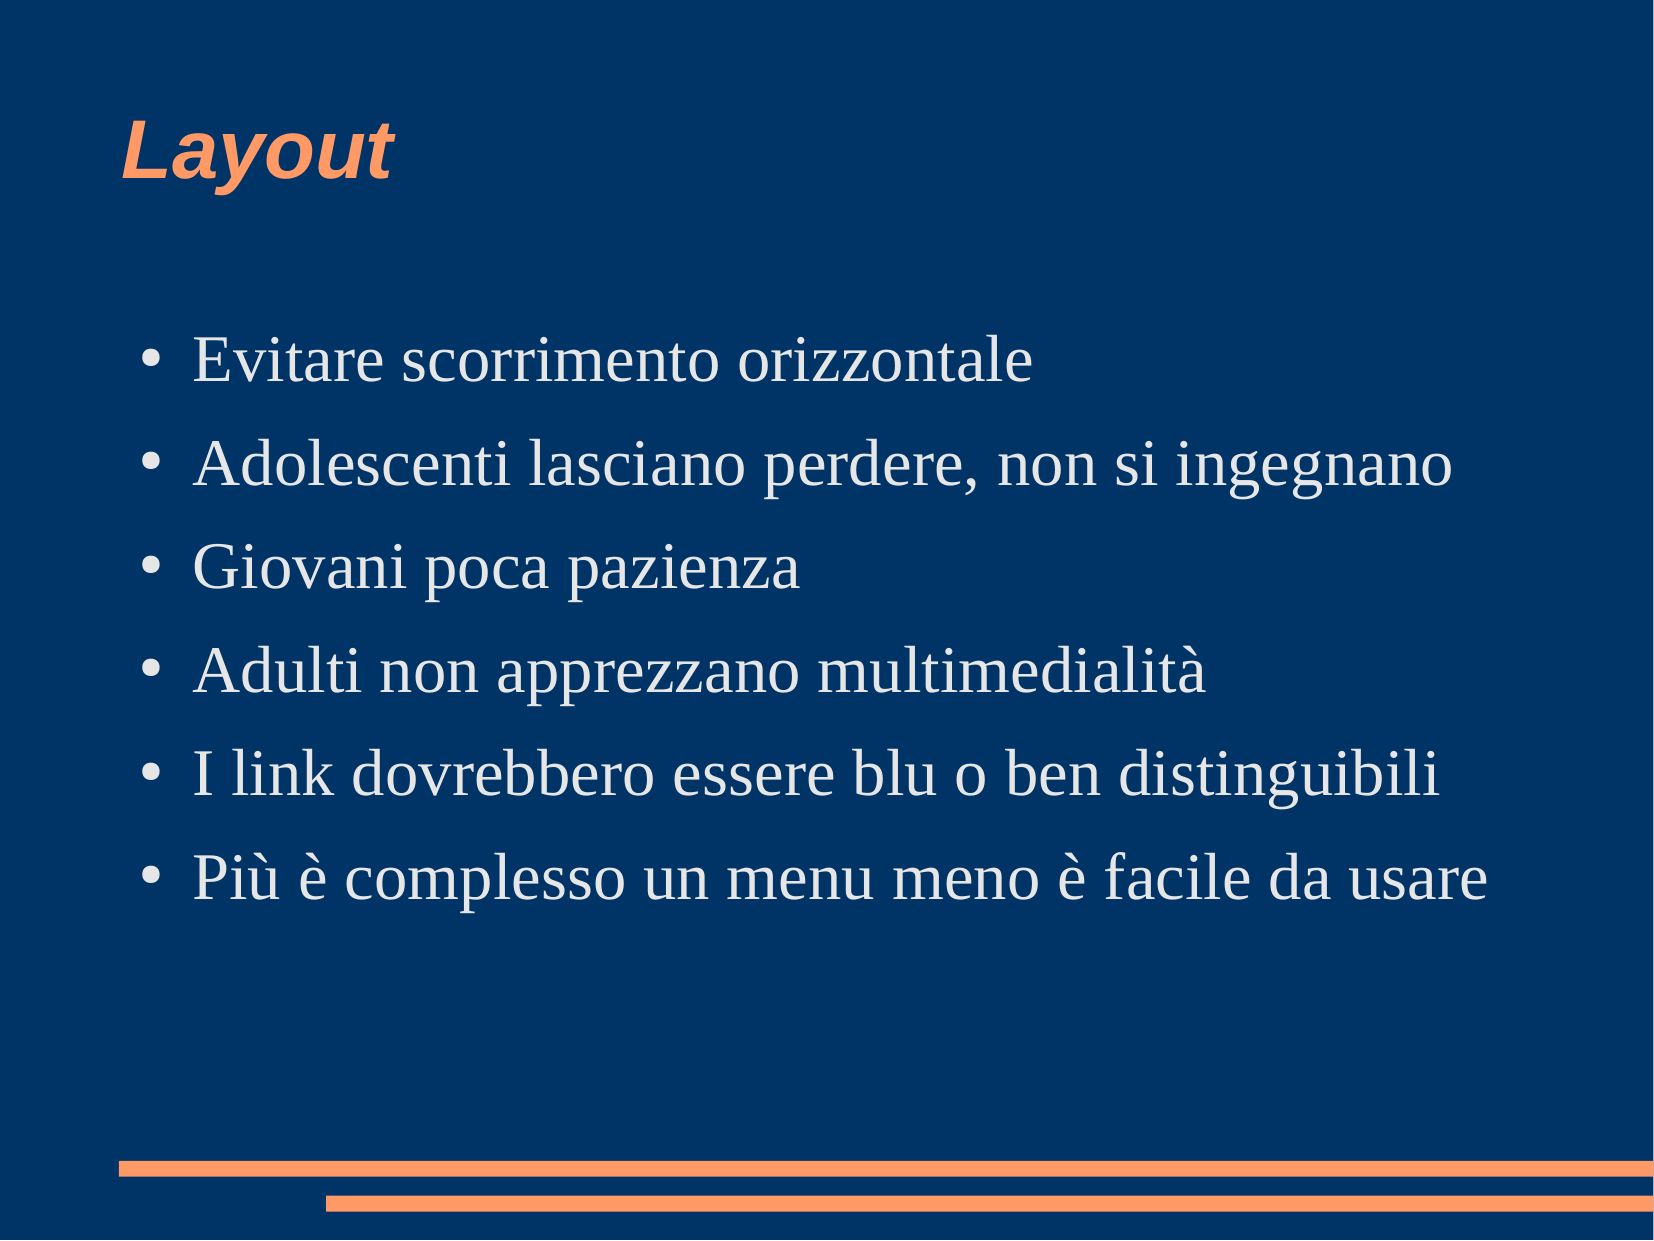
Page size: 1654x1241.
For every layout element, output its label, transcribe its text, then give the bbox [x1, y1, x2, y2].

list Evitare scorrimento orizzontale Adolescenti lasciano perdere, non si ingegnano Giovani poca pazienza Adulti non apprezzano multimedialità I link dovrebbero essere blu o ben distinguibili Più è complesso un menu meno è facile da usare [121, 322, 1561, 1118]
title Layout [121, 53, 1534, 246]
